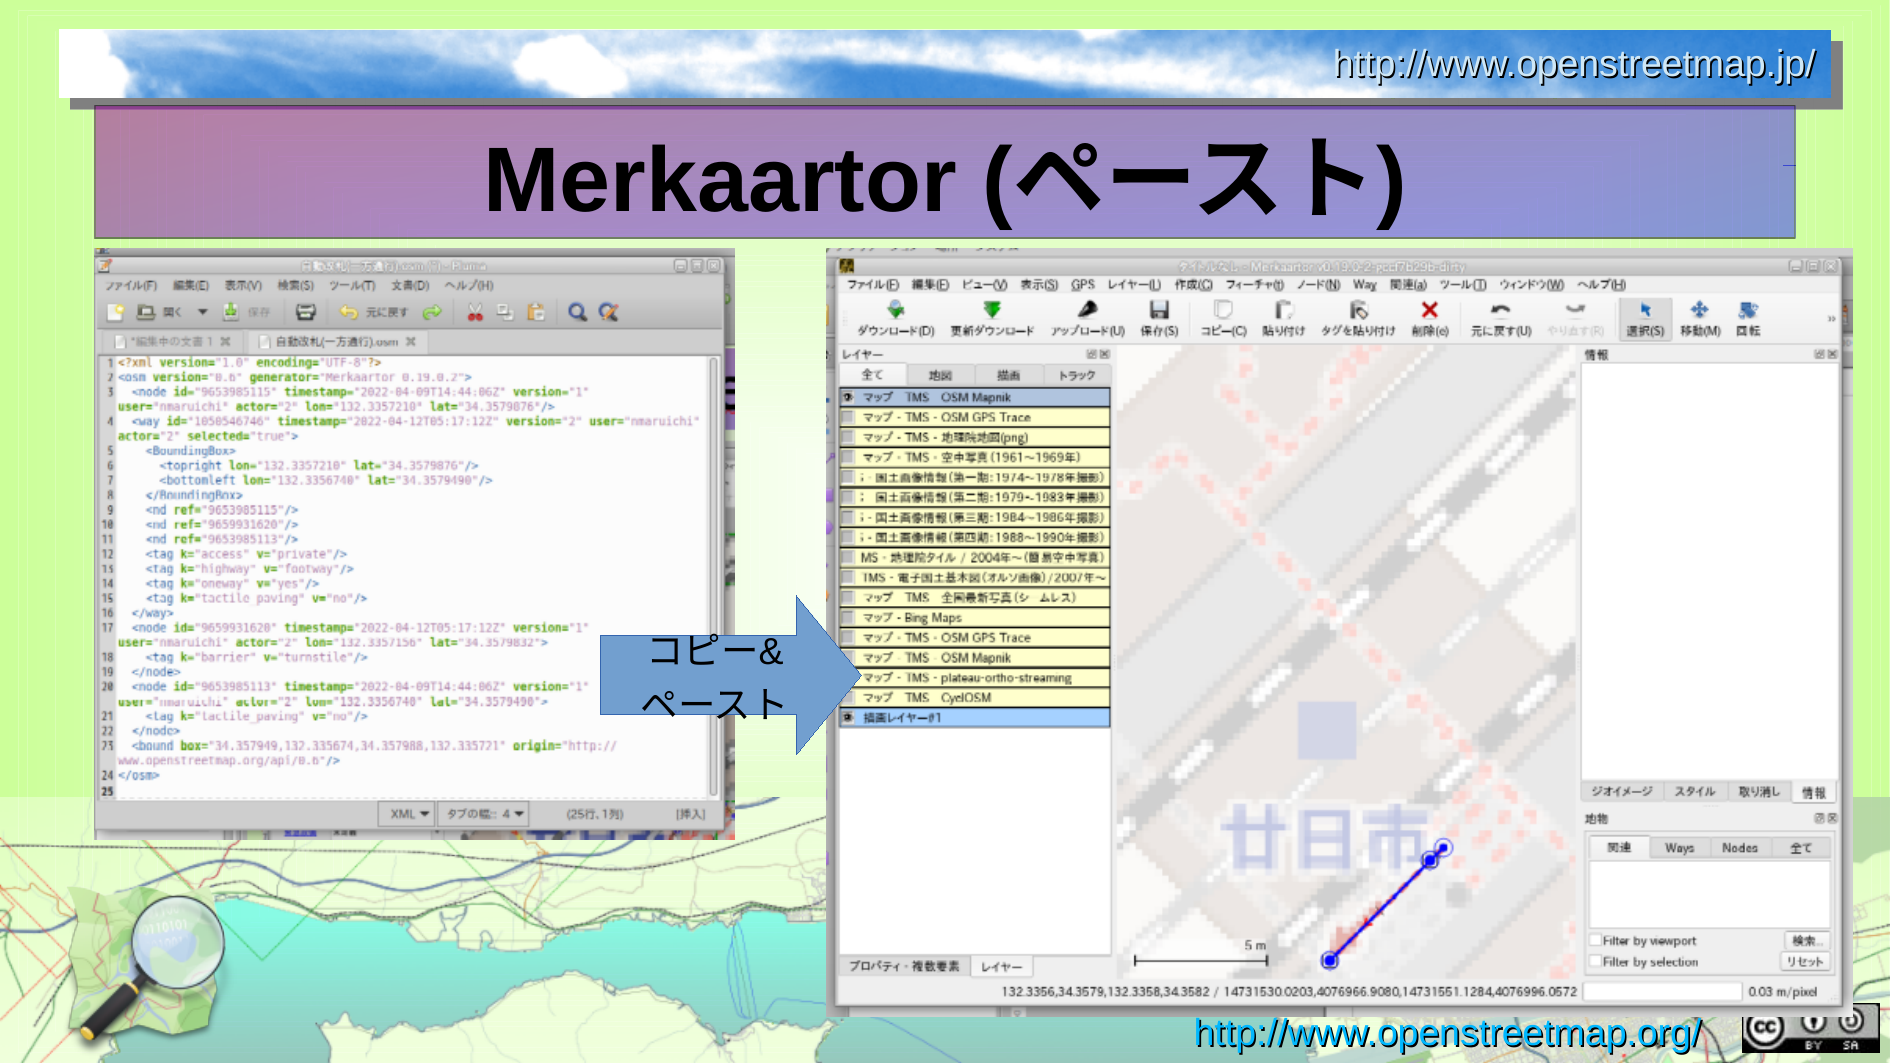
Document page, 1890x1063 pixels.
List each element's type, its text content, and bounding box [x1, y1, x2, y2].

picture [0, 248, 1890, 1063]
picture [59, 29, 1831, 98]
title Merkaartor (ペースト) [94, 112, 1796, 231]
text_box コピー& ペースト [600, 595, 862, 755]
